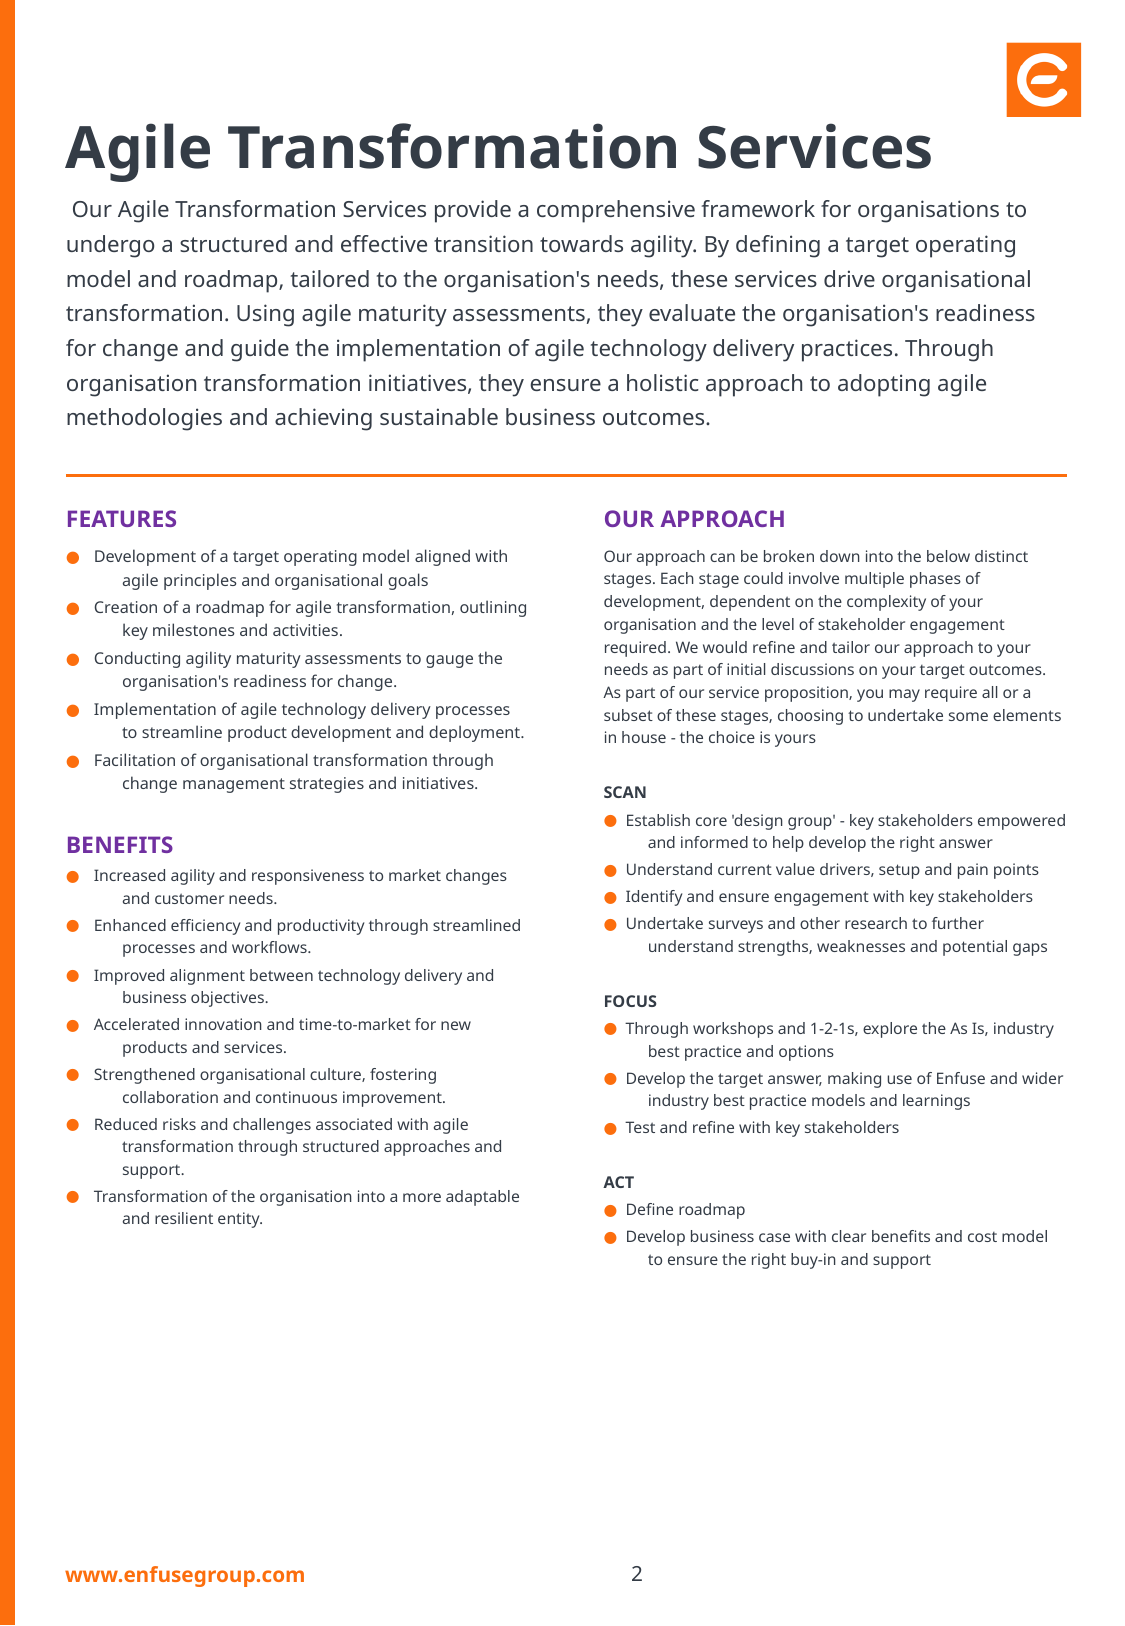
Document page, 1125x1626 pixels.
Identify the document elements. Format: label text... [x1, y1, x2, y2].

text_box Our approach can be broken down into the below distinct stages. Each stage could involve multiple phases of development, dependent on the complexity of your organisation and the level of stakeholder engagement required. We would refine and tailor our approach to your needs as part of initial discussions on your target outcomes. As part of our service proposition, you may require all or a subset of these stages, choosing to undertake some elements in house - the choice is yours SCAN Establish core 'design group' - key stakeholders empowered and informed to help develop the right answer Understand current value drivers, setup and pain points Identify and ensure engagement with key stakeholders Undertake surveys and other research to further understand strengths, weaknesses and potential gaps FOCUS Through workshops and 1-2-1s, explore the As Is, industry best practice and options Develop the target answer, making use of Enfuse and wider industry best practice models and learnings Test and refine with key stakeholders ACT Define roadmap Develop business case with clear benefits and cost model to ensure the right buy-in and support [603, 540, 1068, 1431]
text_box FEATURES [65, 488, 530, 540]
text_box Agile Transformation Services [65, 86, 939, 180]
text_box Our Agile Transformation Services provide a comprehensive framework for organisations to undergo a structured and effective transition towards agility. By defining a target operating model and roadmap, tailored to the organisation's needs, these services drive organisational transformation. Using agile maturity assessments, they evaluate the organisation's readiness for change and guide the implementation of agile technology delivery practices. Through organisation transformation initiatives, they ensure a holistic approach to adopting agile methodologies and achieving sustainable business outcomes. [65, 180, 1068, 282]
text_box OUR APPROACH [603, 488, 1068, 540]
text_box Development of a target operating model aligned with agile principles and organisational goals Creation of a roadmap for agile transformation, outlining key milestones and activities. Conducting agility maturity assessments to gauge the organisation's readiness for change. Implementation of agile technology delivery processes to streamline product development and deployment. Facilitation of organisational transformation through change management strategies and initiatives. BENEFITS Increased agility and responsiveness to market changes and customer needs. Enhanced efficiency and productivity through streamlined processes and workflows. Improved alignment between technology delivery and business objectives. Accelerated innovation and time-to-market for new products and services. Strengthened organisational culture, fostering collaboration and continuous improvement. Reduced risks and challenges associated with agile transformation through structured approaches and support. Transformation of the organisation into a more adaptable and resilient entity. [65, 540, 530, 1431]
